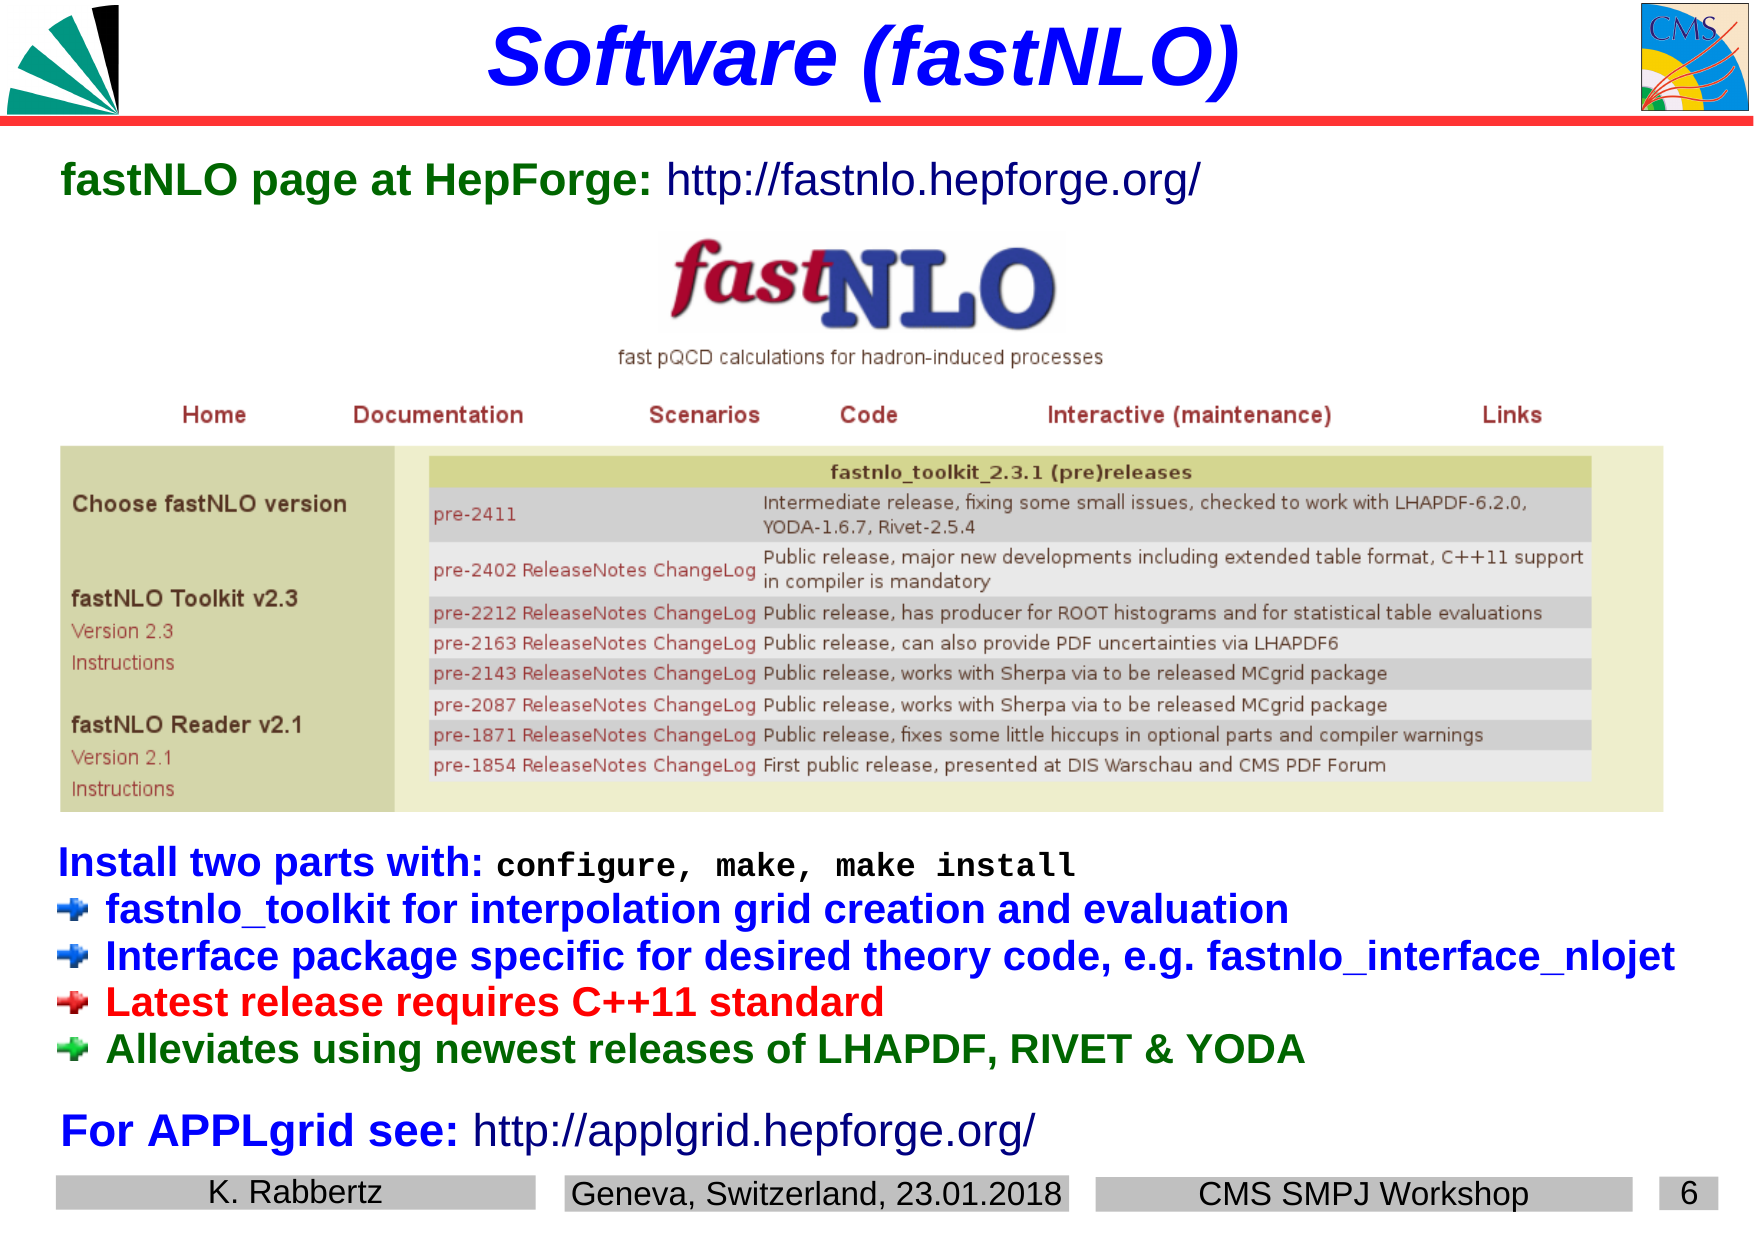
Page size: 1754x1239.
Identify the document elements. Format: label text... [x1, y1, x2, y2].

text_box Install two parts with: configure, make, make install fastnlo_toolkit for interpolation grid creation and evaluation Interface package specific for desired theory code, e.g. fastnlo_interface_nlojet Latest release requires C++11 standard Alleviates using newest releases of LHAPDF, RIVET & YODA [46, 832, 1689, 1128]
picture [1641, 3, 1749, 111]
title Software (fastNLO) [123, 0, 1606, 114]
picture [49, 228, 1688, 813]
picture [7, 5, 119, 116]
text_box fastNLO page at HepForge: http://fastnlo.hepforge.org/ [48, 148, 1214, 212]
text_box For APPLgrid see: http://applgrid.hepforge.org/ [48, 1099, 1214, 1163]
